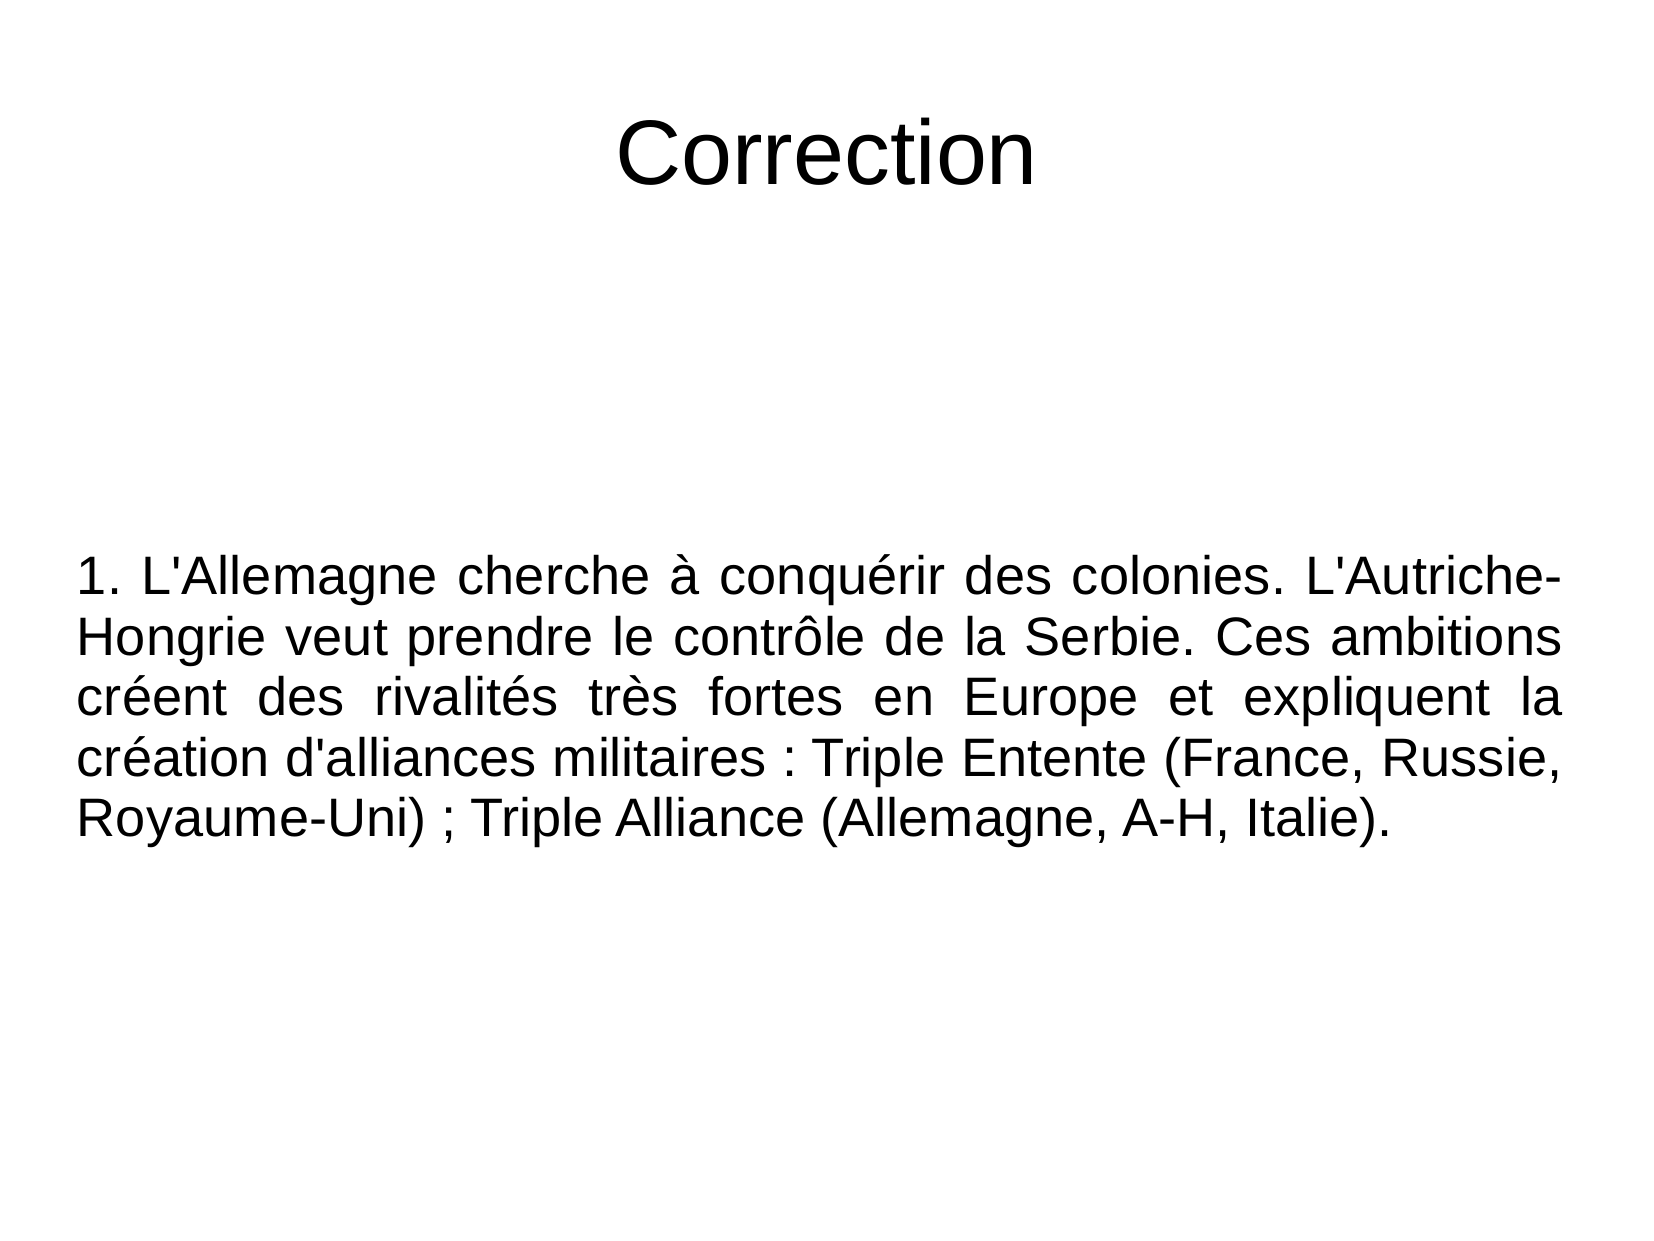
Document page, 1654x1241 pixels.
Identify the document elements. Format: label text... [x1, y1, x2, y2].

title Correction [82, 56, 1571, 250]
subtitle 1. L'Allemagne cherche à conquérir des colonies. L'Autriche-Hongrie veut prendre le contrôle de la Serbie. Ces ambitions créent des rivalités très fortes en Europe et expliquent la création d'alliances militaires : Triple Entente (France, Russie, Royaume-Uni) ; Triple Alliance (Allemagne, A-H, Italie). [76, 295, 1565, 1099]
